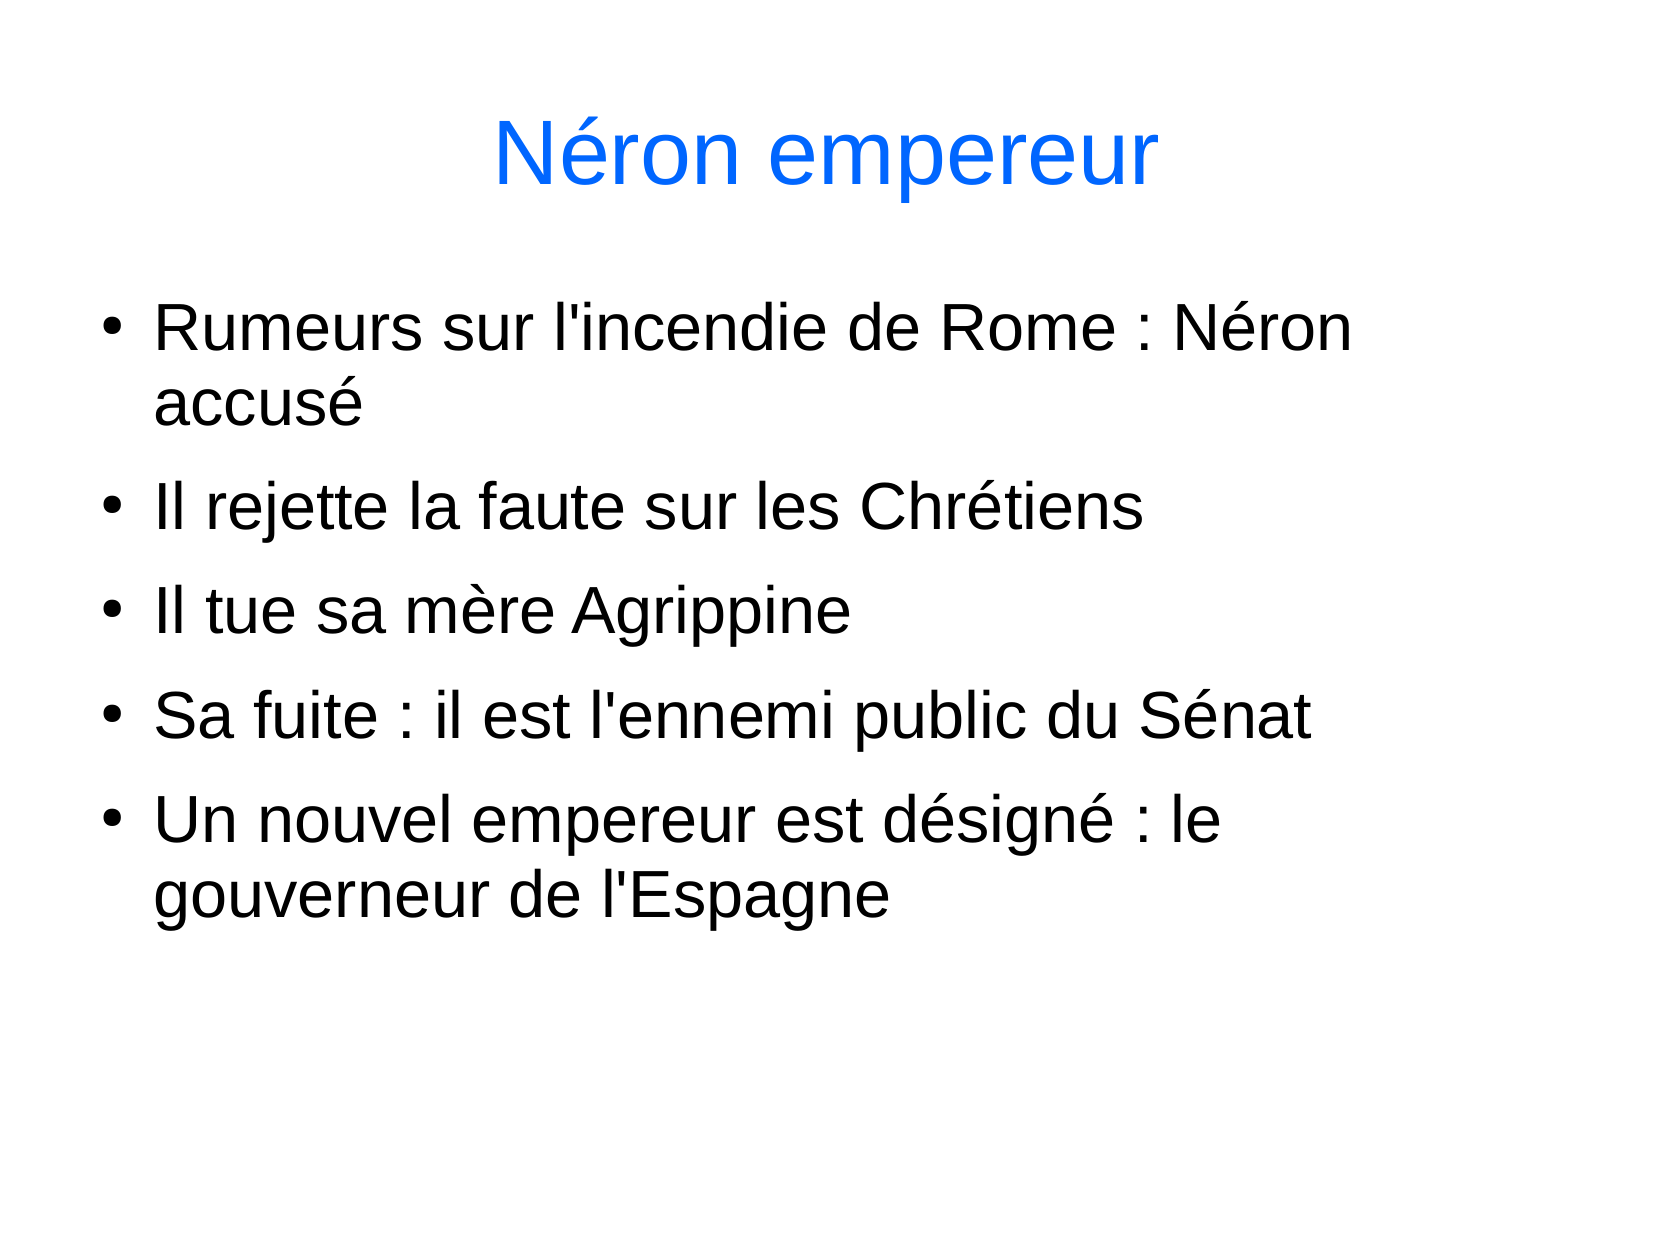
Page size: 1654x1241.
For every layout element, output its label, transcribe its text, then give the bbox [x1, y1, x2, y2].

list Rumeurs sur l'incendie de Rome : Néron accusé Il rejette la faute sur les Chrétiens Il tue sa mère Agrippine Sa fuite : il est l'ennemi public du Sénat Un nouvel empereur est désigné : le gouverneur de l'Espagne [82, 290, 1571, 1109]
title Néron empereur [82, 49, 1571, 257]
